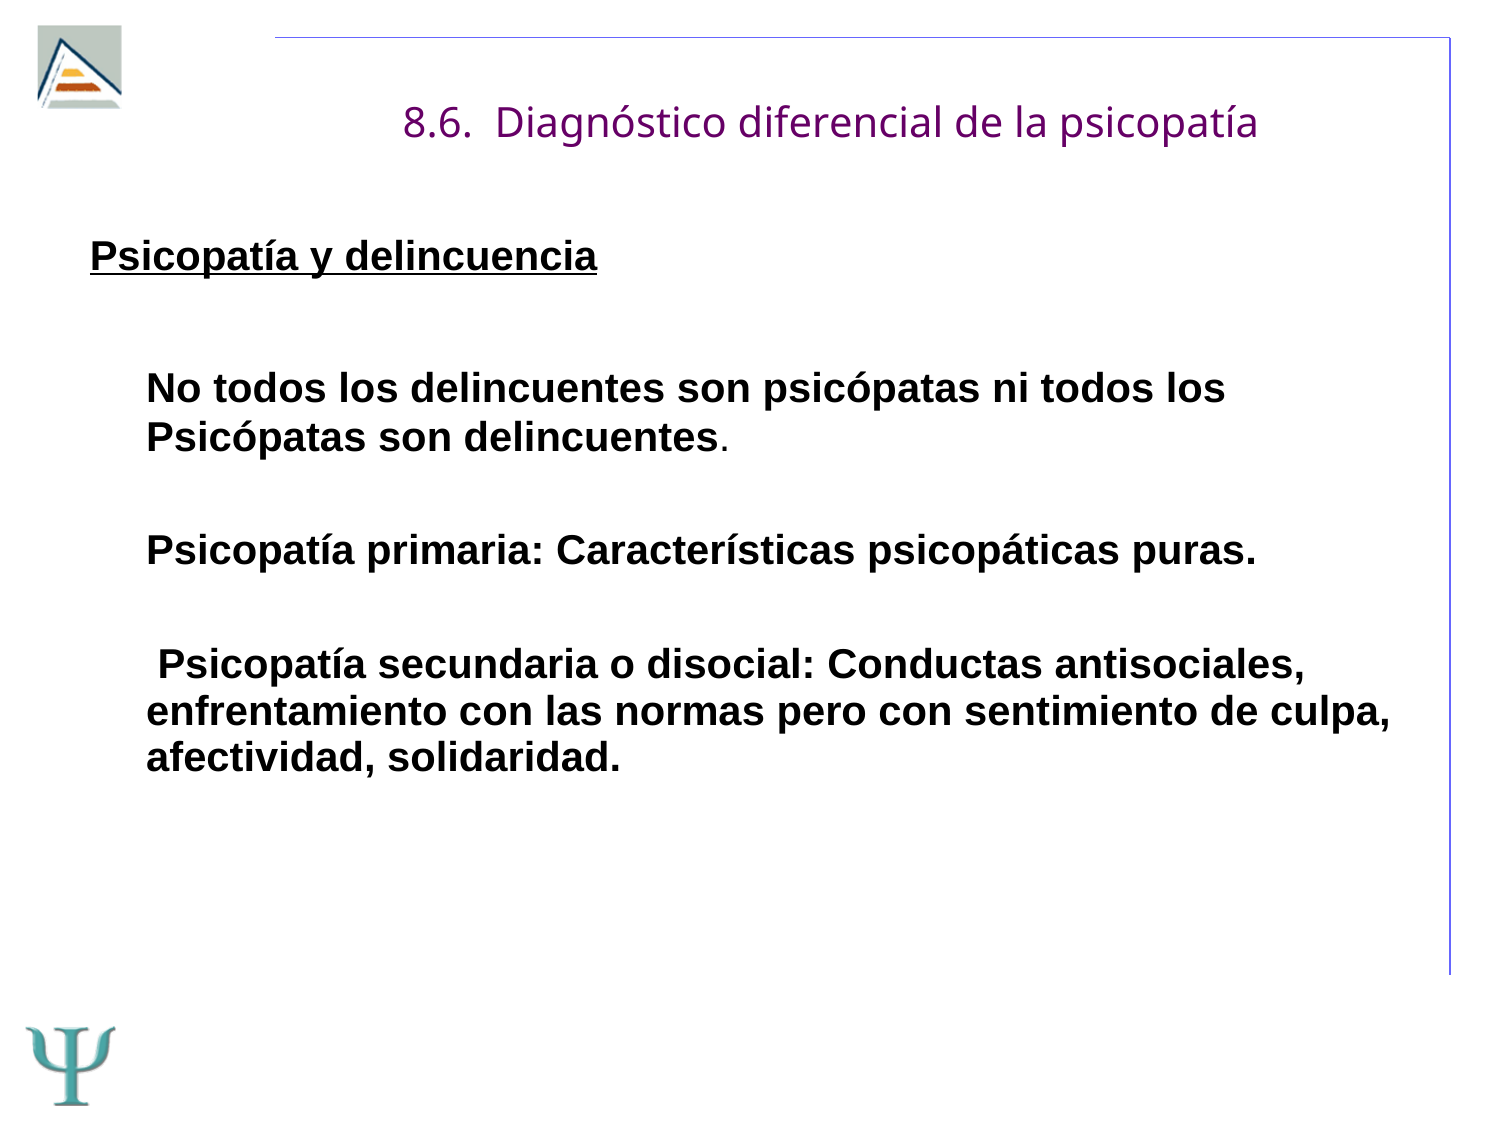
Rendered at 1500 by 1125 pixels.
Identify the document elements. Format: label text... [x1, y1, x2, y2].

picture [24, 1024, 116, 1106]
title 8.6. Diagnóstico diferencial de la psicopatía [262, 74, 1401, 168]
list Psicopatía y delincuencia No todos los delincuentes son psicópatas ni todos los Psicópatas son delincuentes. Psicopatía primaria: Características psicopáticas puras. Psicopatía secundaria o disocial: Conductas antisociales, enfrentamiento con las normas pero con sentimiento de culpa, afectividad, solidaridad. [75, 224, 1426, 1105]
picture [37, 24, 122, 109]
